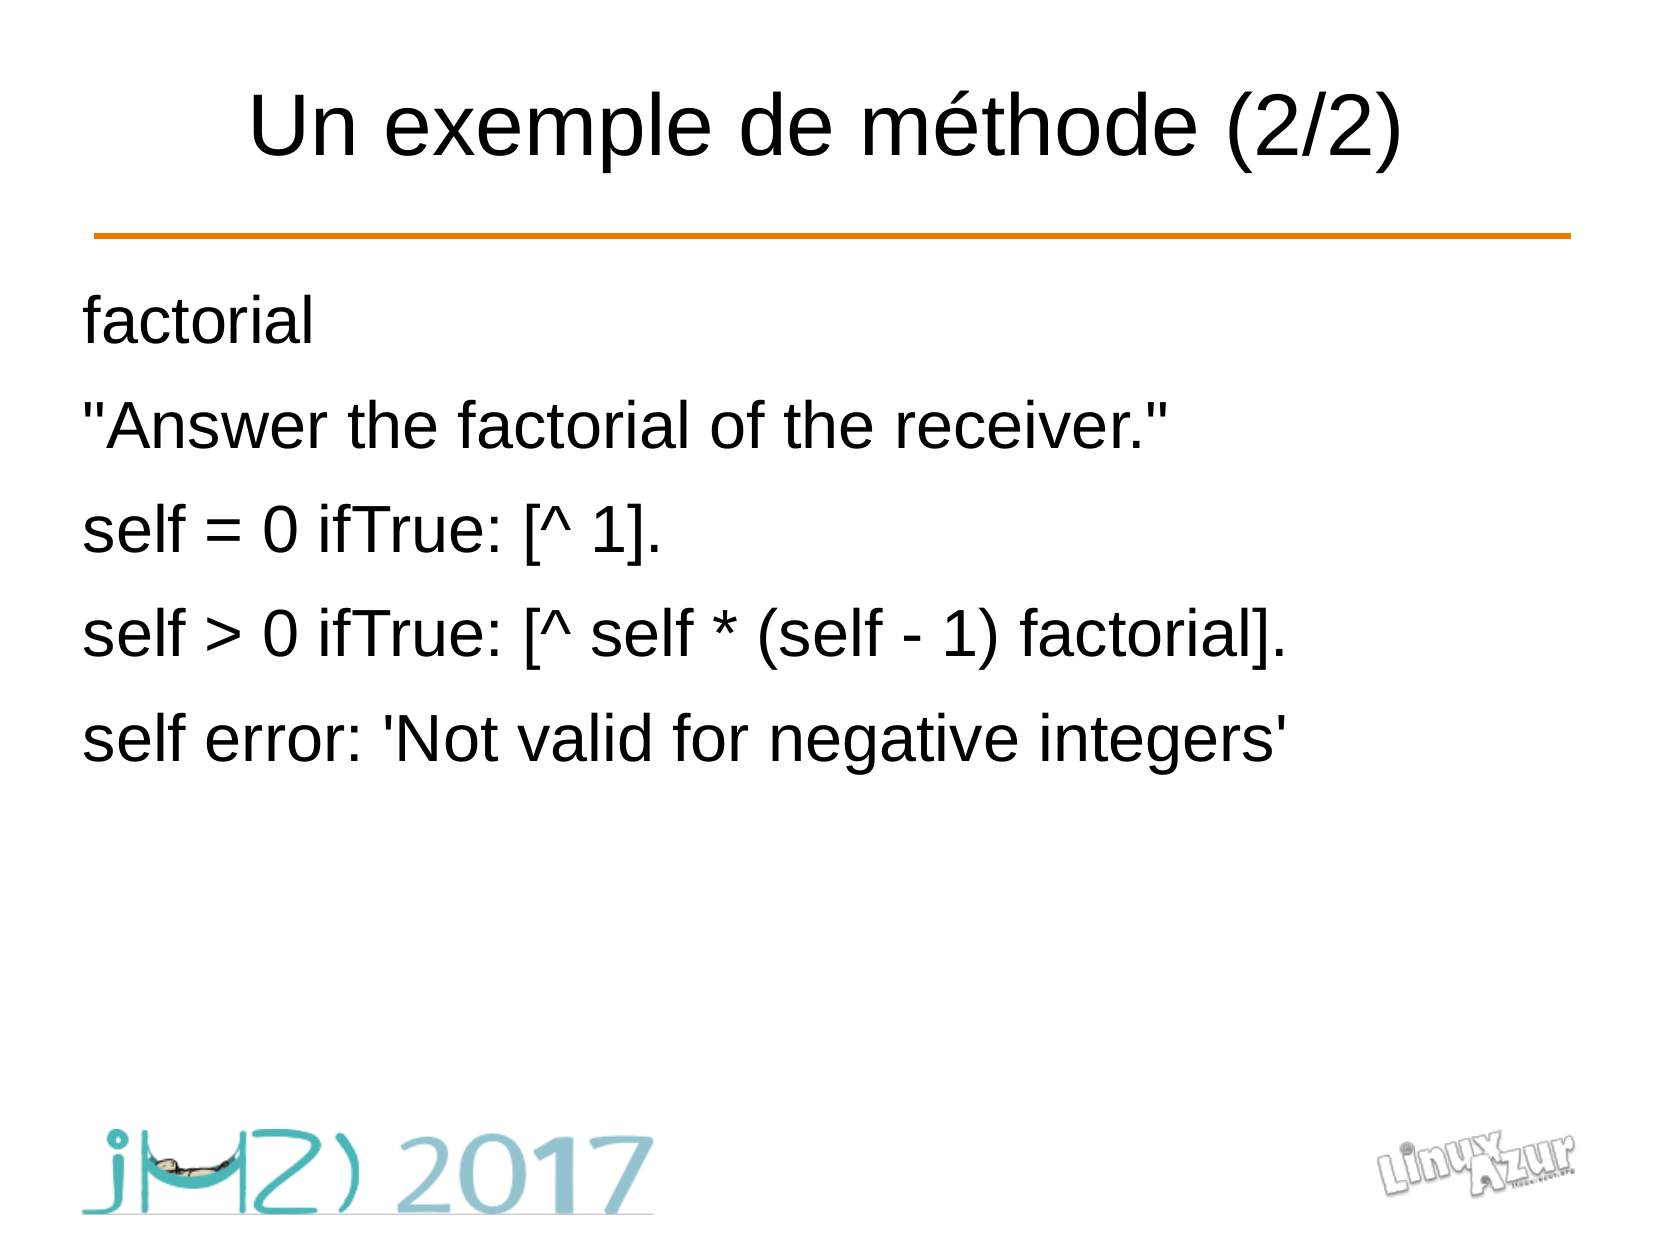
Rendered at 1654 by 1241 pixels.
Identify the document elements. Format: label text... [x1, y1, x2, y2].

title Un exemple de méthode (2/2) [82, 49, 1571, 201]
list factorial "Answer the factorial of the receiver." self = 0 ifTrue: [^ 1]. self > 0 ifTrue: [^ self * (self - 1) factorial]. self error: 'Not valid for negative integers' [82, 283, 1571, 1063]
picture [82, 1129, 655, 1216]
picture [1346, 1115, 1600, 1211]
